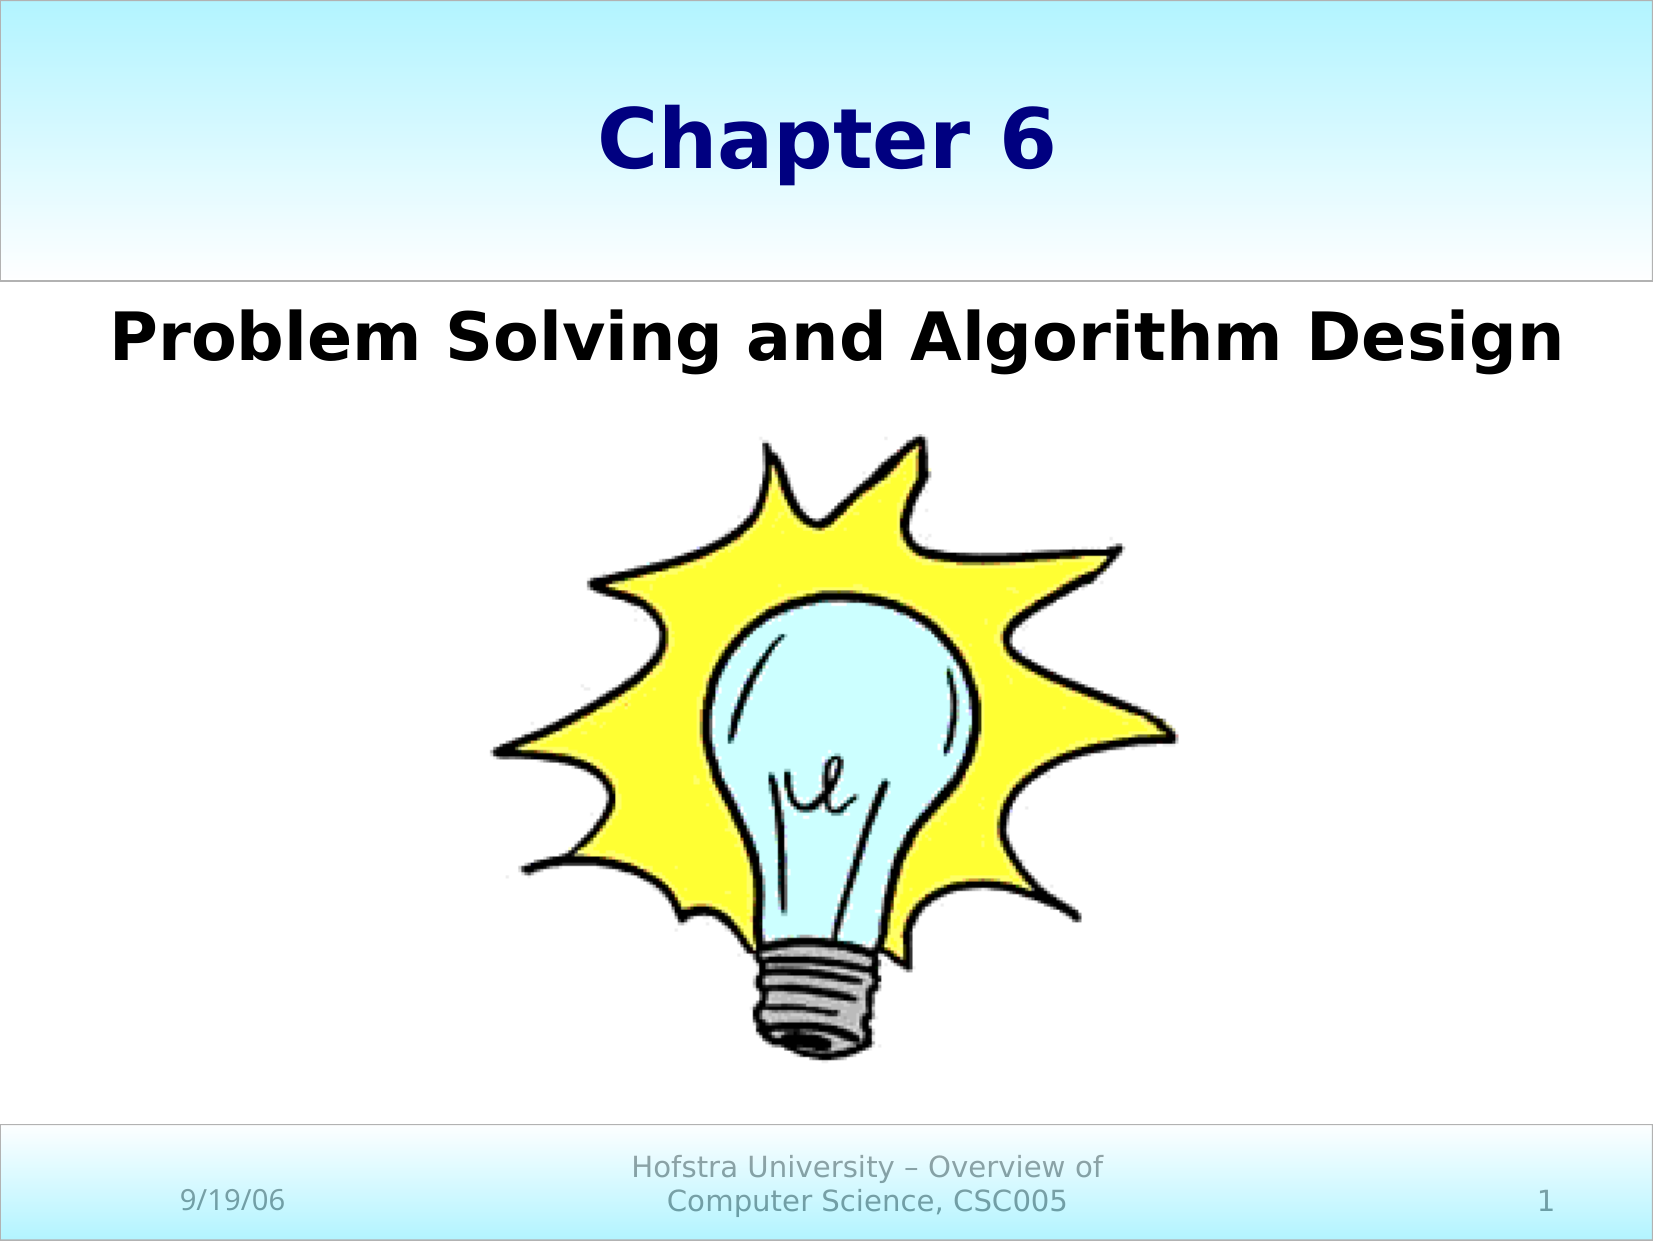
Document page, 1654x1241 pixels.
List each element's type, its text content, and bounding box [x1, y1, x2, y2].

title Chapter 6 [78, 77, 1576, 203]
subtitle Problem Solving and Algorithm Design [31, 245, 1570, 429]
picture [481, 434, 1185, 1076]
